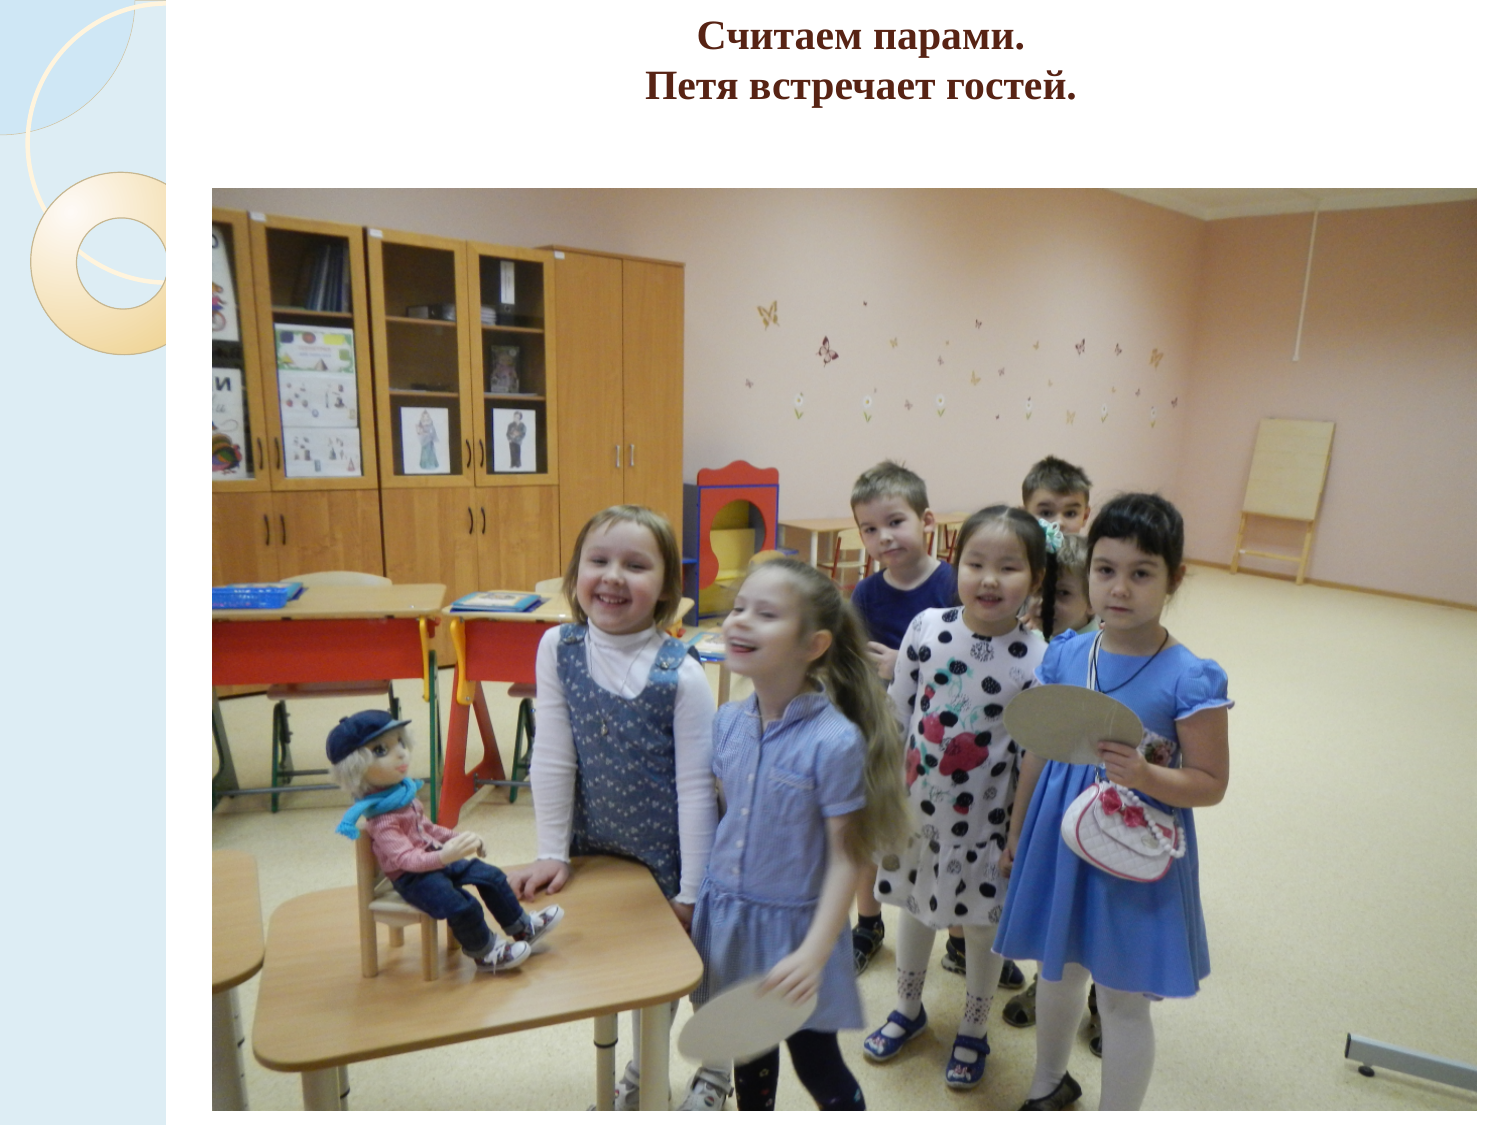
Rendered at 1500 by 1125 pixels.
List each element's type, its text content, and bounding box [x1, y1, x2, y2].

picture [212, 188, 1477, 1111]
title Считаем парами. Петя встречает гостей. [246, 0, 1477, 129]
